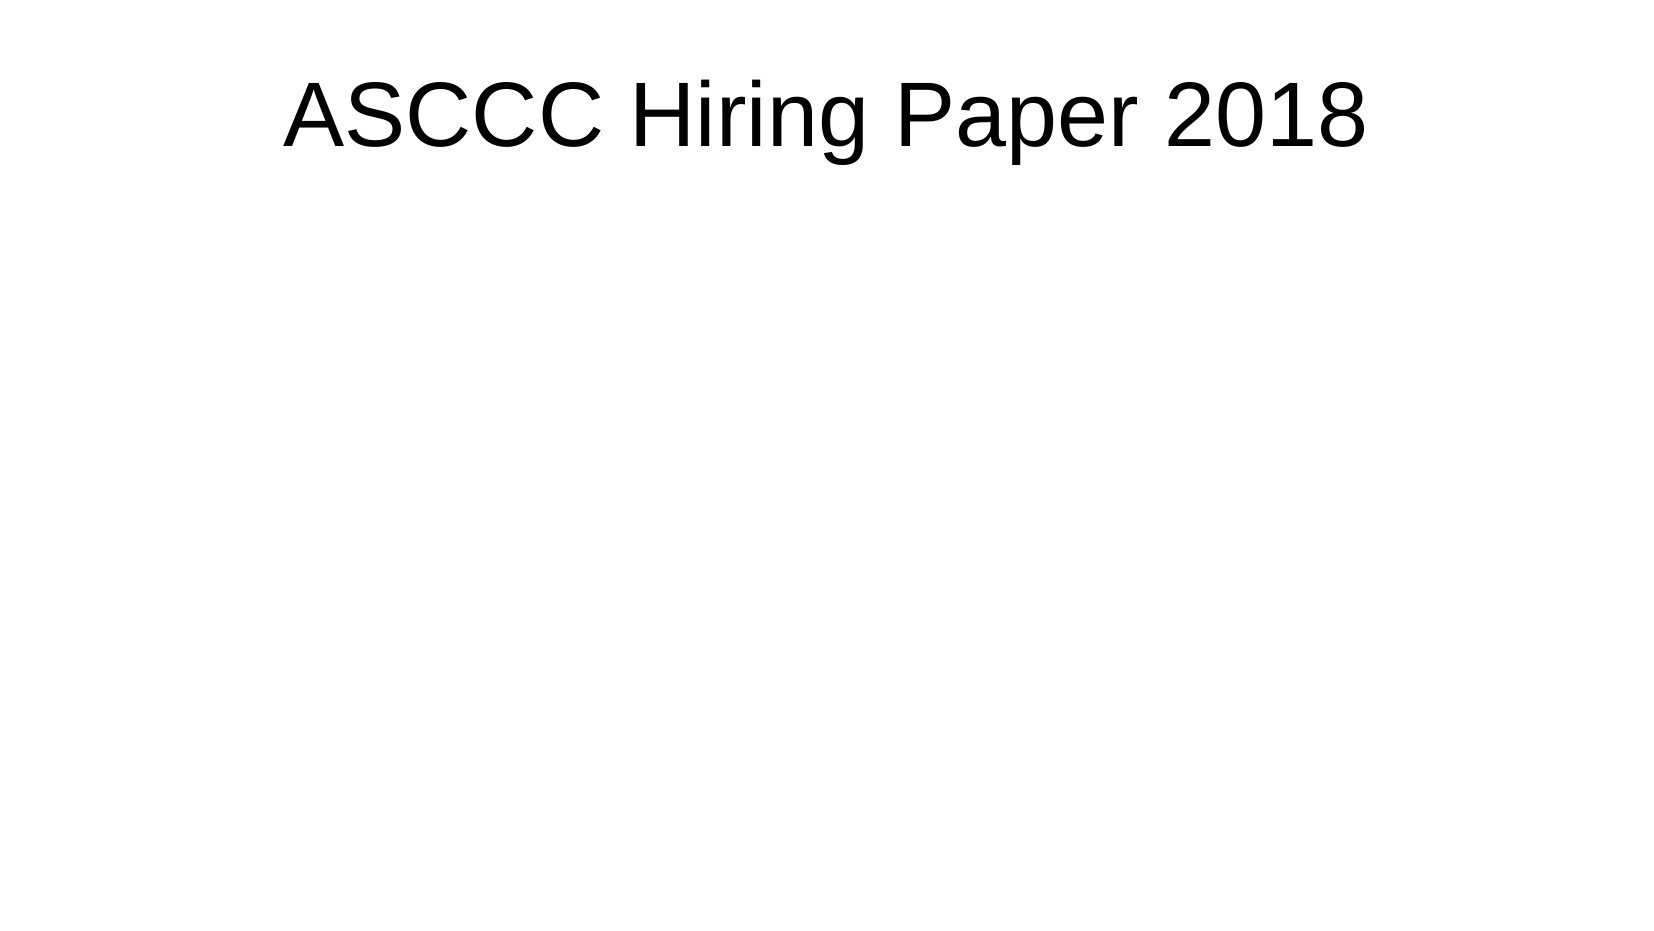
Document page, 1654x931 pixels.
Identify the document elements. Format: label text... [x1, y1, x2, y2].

title ASCCC Hiring Paper 2018 [82, 37, 1571, 193]
